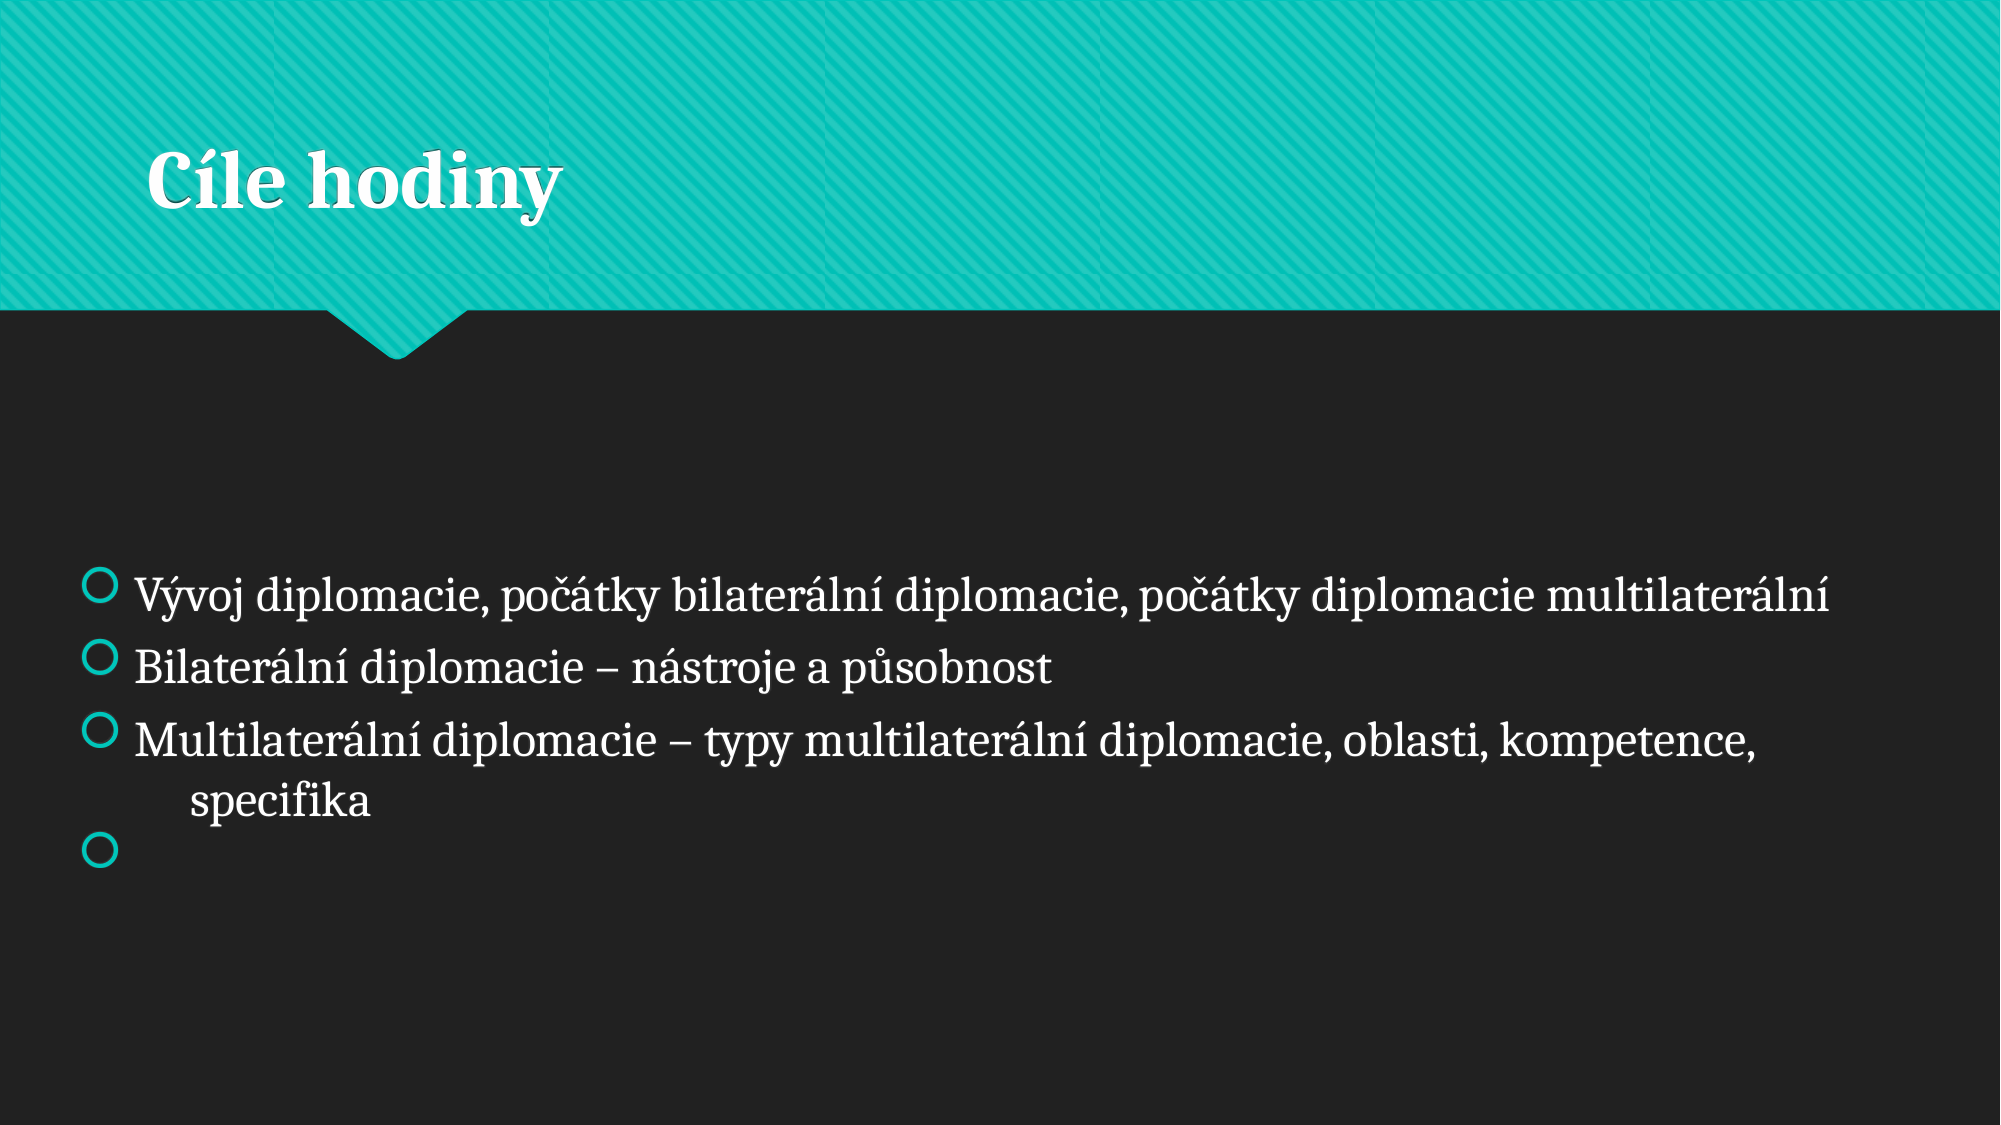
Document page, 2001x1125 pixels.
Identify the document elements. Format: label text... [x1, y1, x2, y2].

title Cíle hodiny [132, 73, 1868, 233]
list Vývoj diplomacie, počátky bilaterální diplomacie, počátky diplomacie multilaterální Bilaterální diplomacie – nástroje a působnost Multilaterální diplomacie – typy multilaterální diplomacie, oblasti, kompetence, specifika [62, 425, 1868, 1023]
